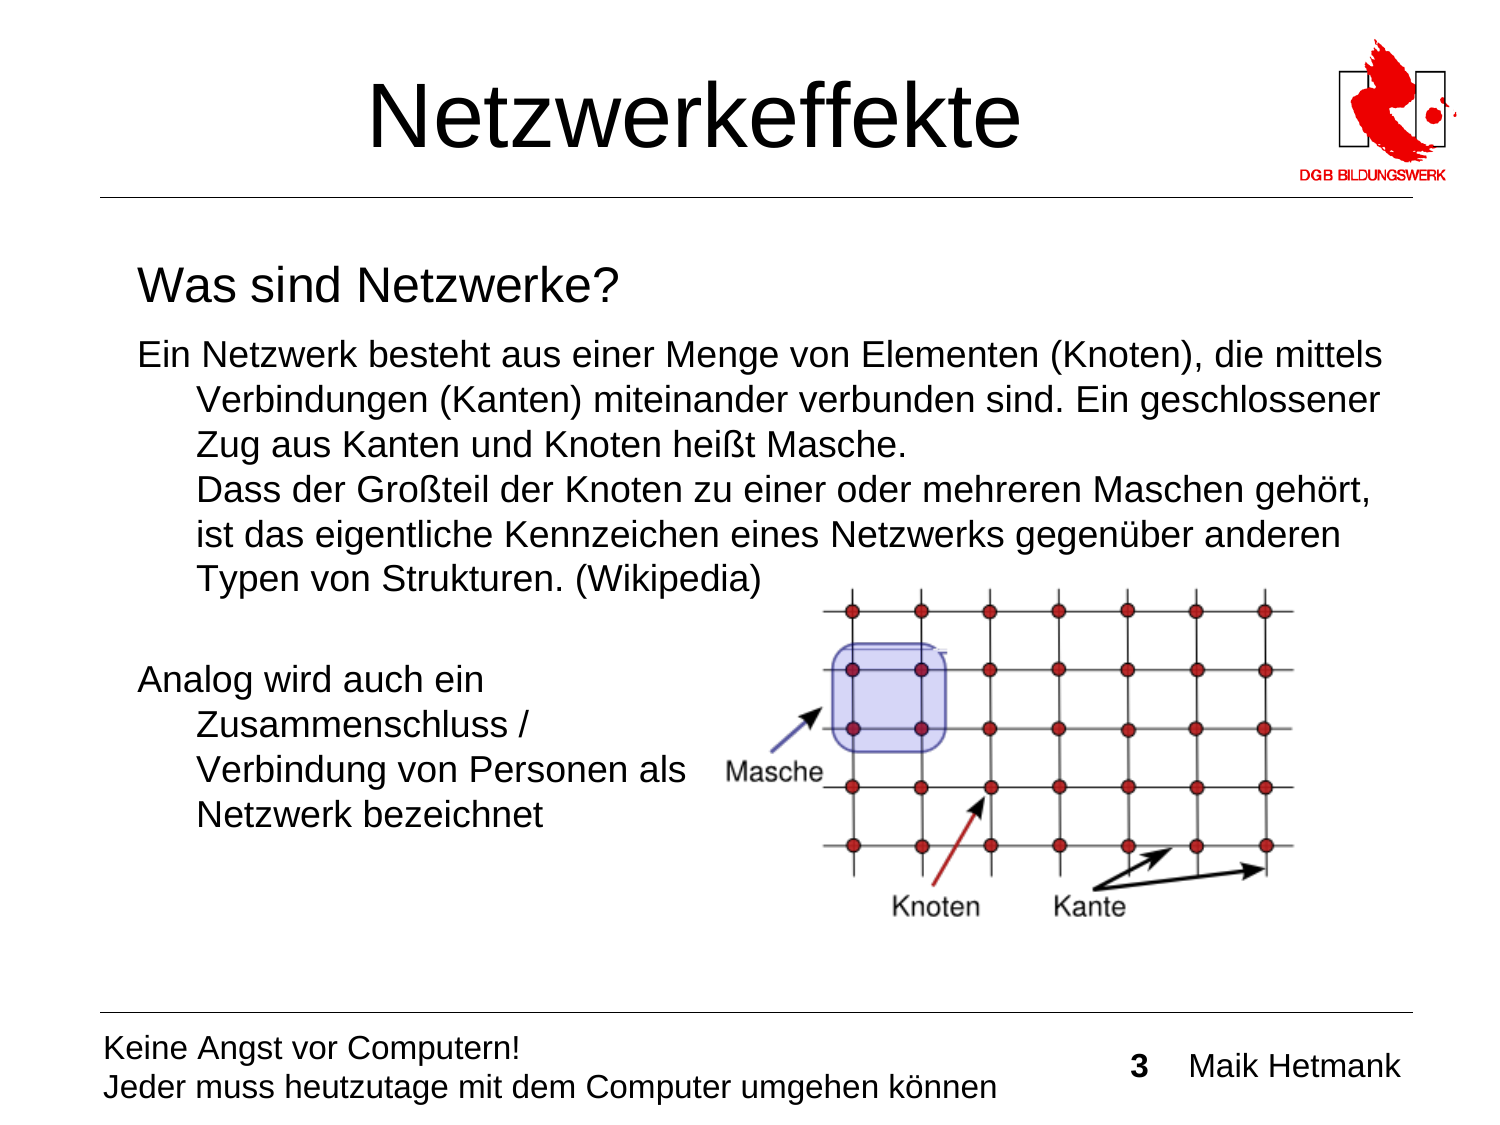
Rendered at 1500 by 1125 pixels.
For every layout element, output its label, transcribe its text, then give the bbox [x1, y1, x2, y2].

title Netzwerkeffekte [87, 49, 1305, 175]
text_box Ein Netzwerk besteht aus einer Menge von Elementen (Knoten), die mittels Verbindungen (Kanten) miteinander verbunden sind. Ein geschlossener Zug aus Kanten und Knoten heißt Masche. Dass der Großteil der Knoten zu einer oder mehreren Maschen gehört, ist das eigentliche Kennzeichen eines Netzwerks gegenüber anderen Typen von Strukturen. (Wikipedia) [137, 330, 1407, 598]
picture [680, 514, 1351, 975]
text_box Was sind Netzwerke? [137, 253, 1407, 317]
text_box Analog wird auch ein Zusammenschluss / Verbindung von Personen als Netzwerk bezeichnet [137, 655, 711, 833]
picture [1299, 37, 1457, 181]
